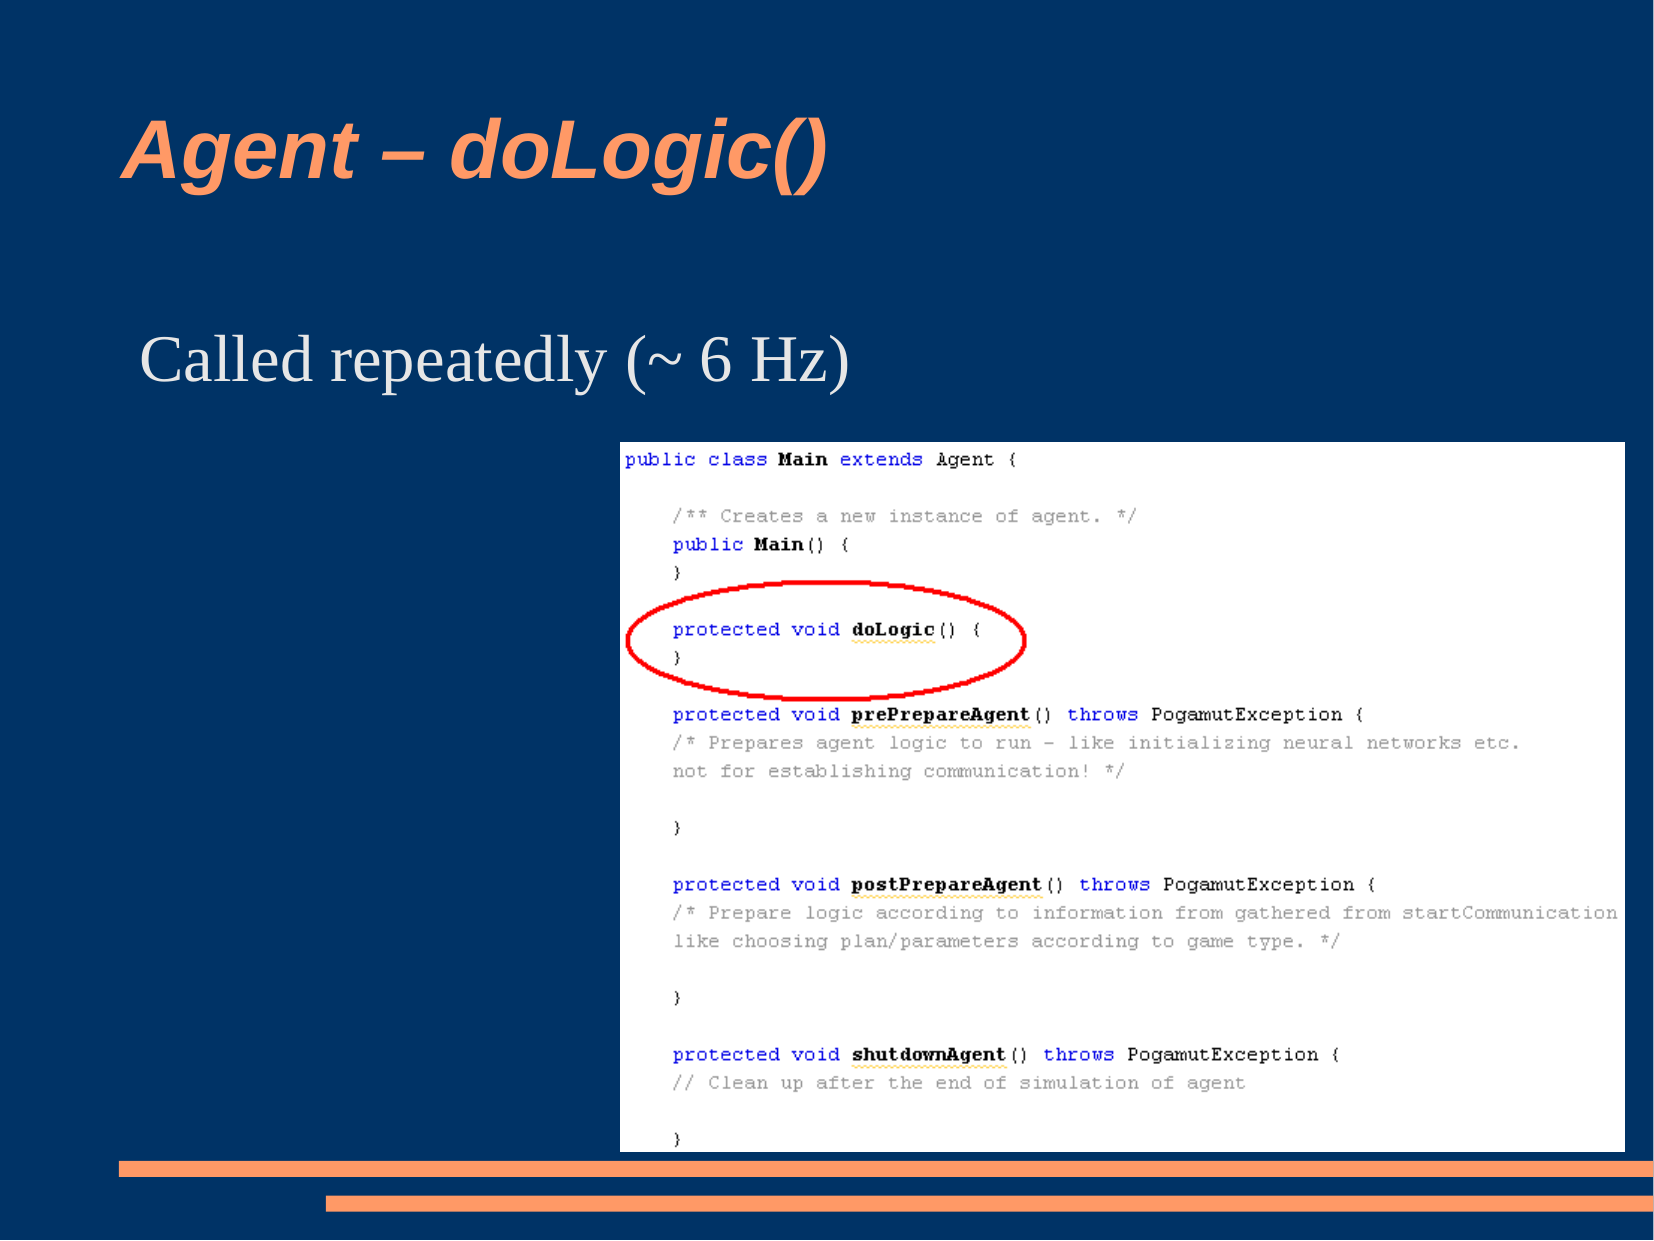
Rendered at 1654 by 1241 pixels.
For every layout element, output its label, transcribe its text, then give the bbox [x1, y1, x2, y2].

title Agent – doLogic() [121, 53, 1534, 247]
picture [620, 442, 1625, 1152]
list Called repeatedly (~ 6 Hz) [121, 322, 1561, 1118]
